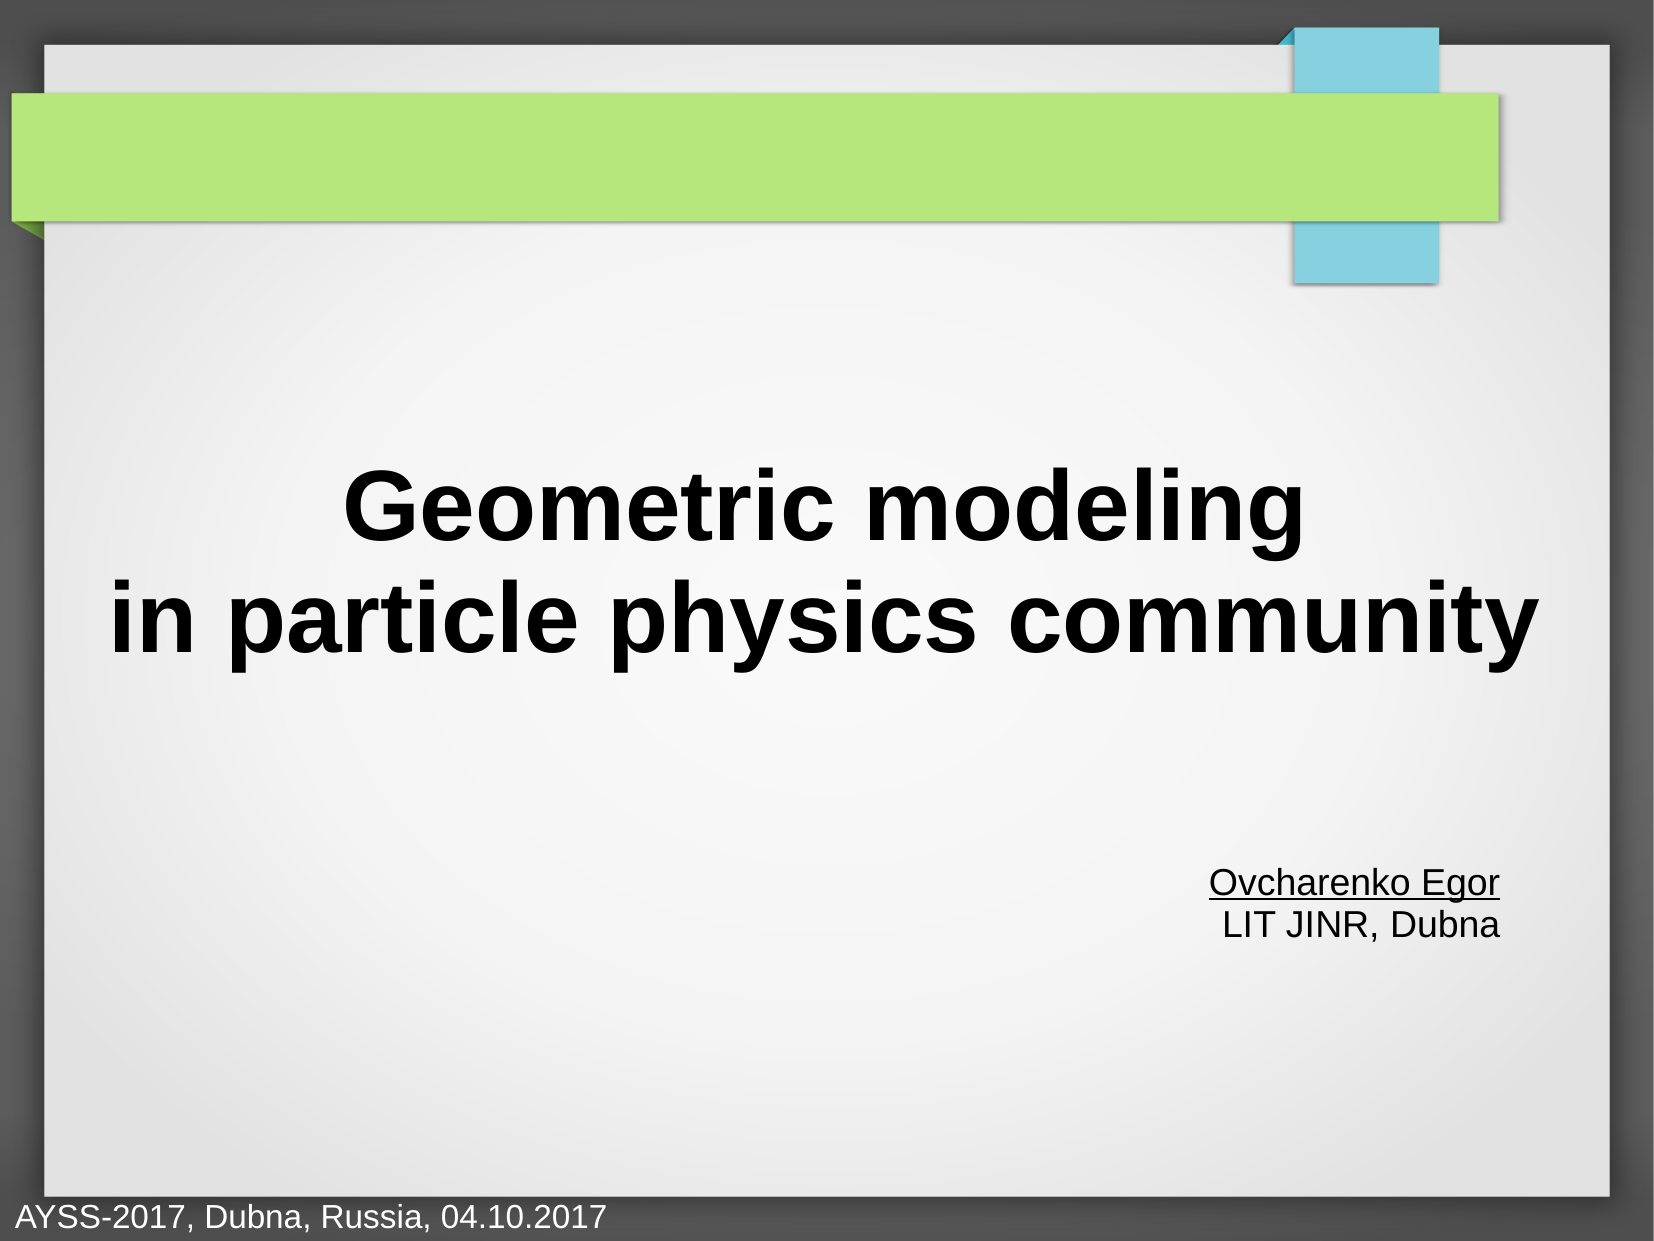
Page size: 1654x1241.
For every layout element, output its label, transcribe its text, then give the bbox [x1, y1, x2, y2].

list Geometric modeling in particle physics community [45, 450, 1606, 751]
text_box AYSS-2017, Dubna, Russia, 04.10.2017 [0, 1190, 624, 1241]
picture [0, 0, 1654, 1241]
text_box Ovcharenko Egor LIT JINR, Dubna [1050, 854, 1516, 1021]
